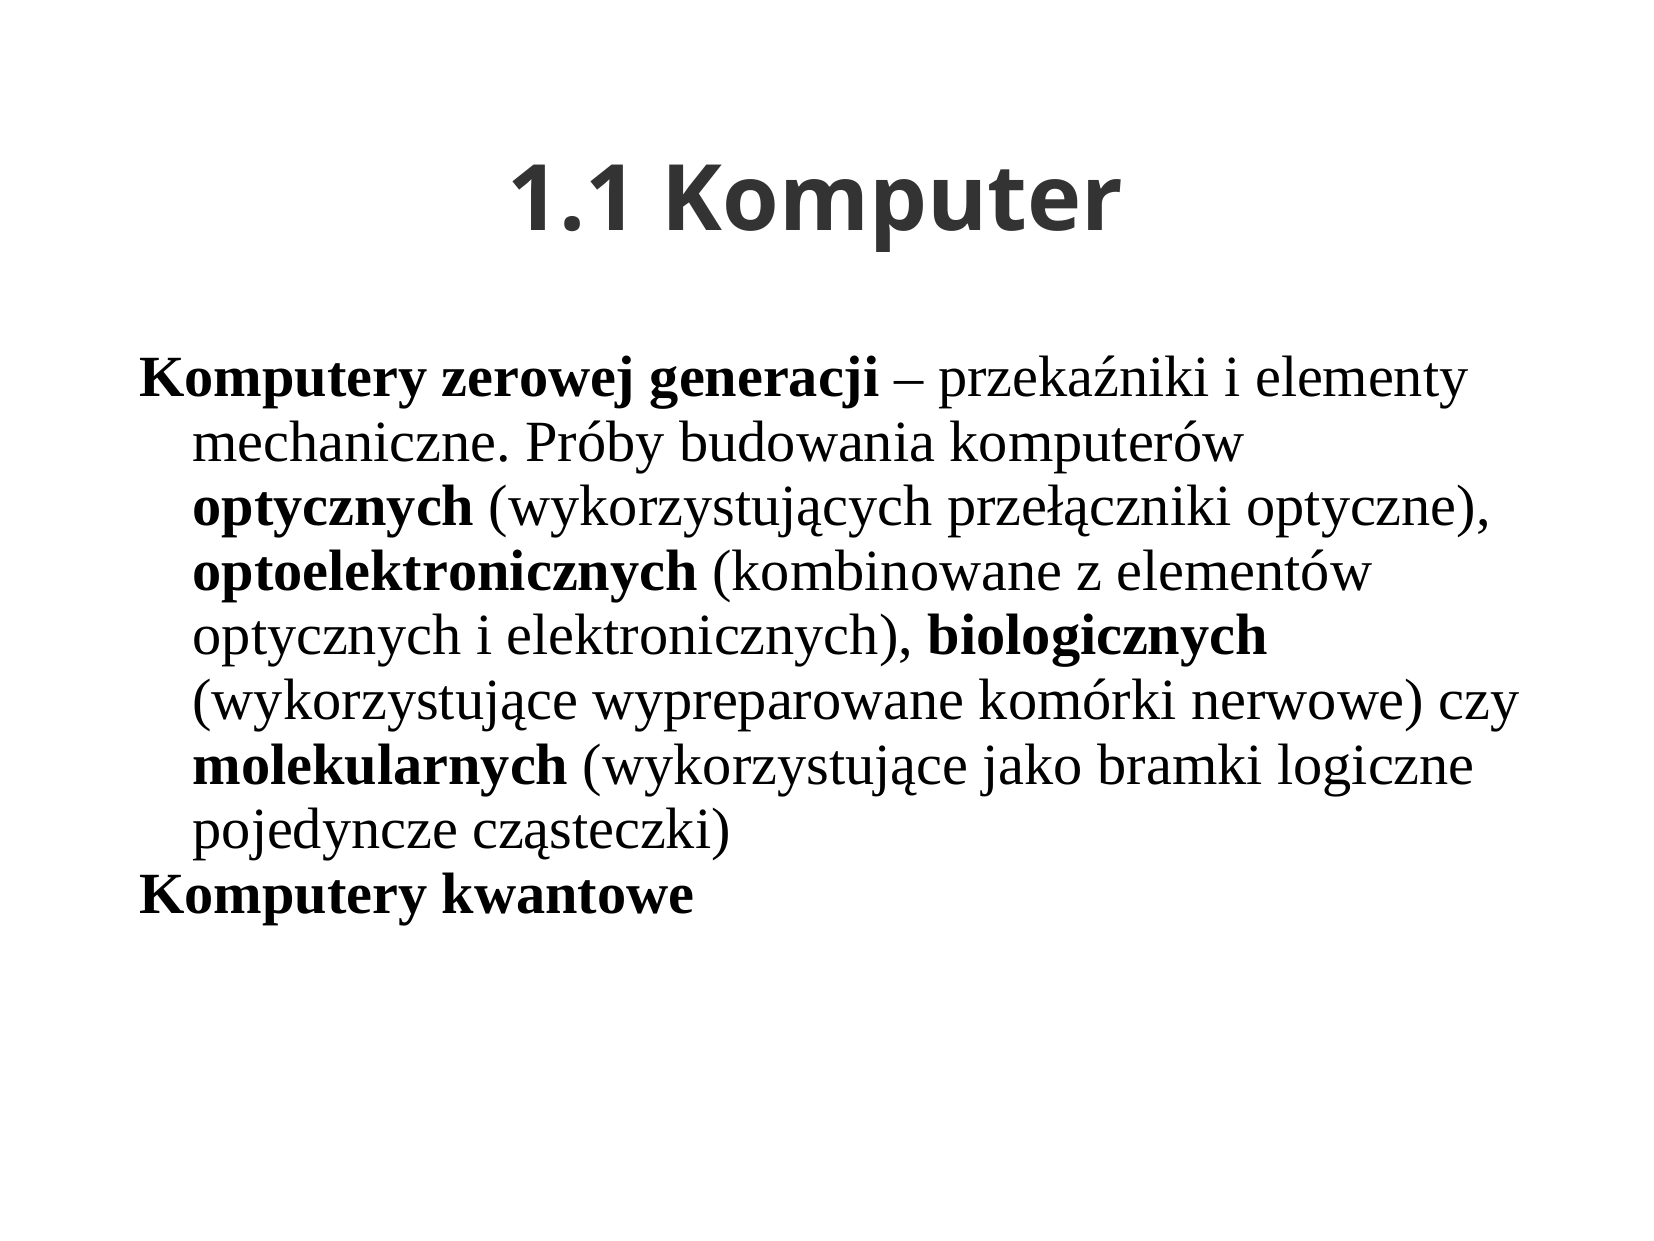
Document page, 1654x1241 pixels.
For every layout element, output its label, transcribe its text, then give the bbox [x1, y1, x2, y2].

title 1.1 Komputer [121, 91, 1534, 299]
list Komputery zerowej generacji – przekaźniki i elementy mechaniczne. Próby budowania komputerów optycznych (wykorzystujących przełączniki optyczne), optoelektronicznych (kombinowane z elementów optycznych i elektronicznych), biologicznych (wykorzystujące wypreparowane komórki nerwowe) czy molekularnych (wykorzystujące jako bramki logiczne pojedyncze cząsteczki) Komputery kwantowe [121, 344, 1534, 1112]
